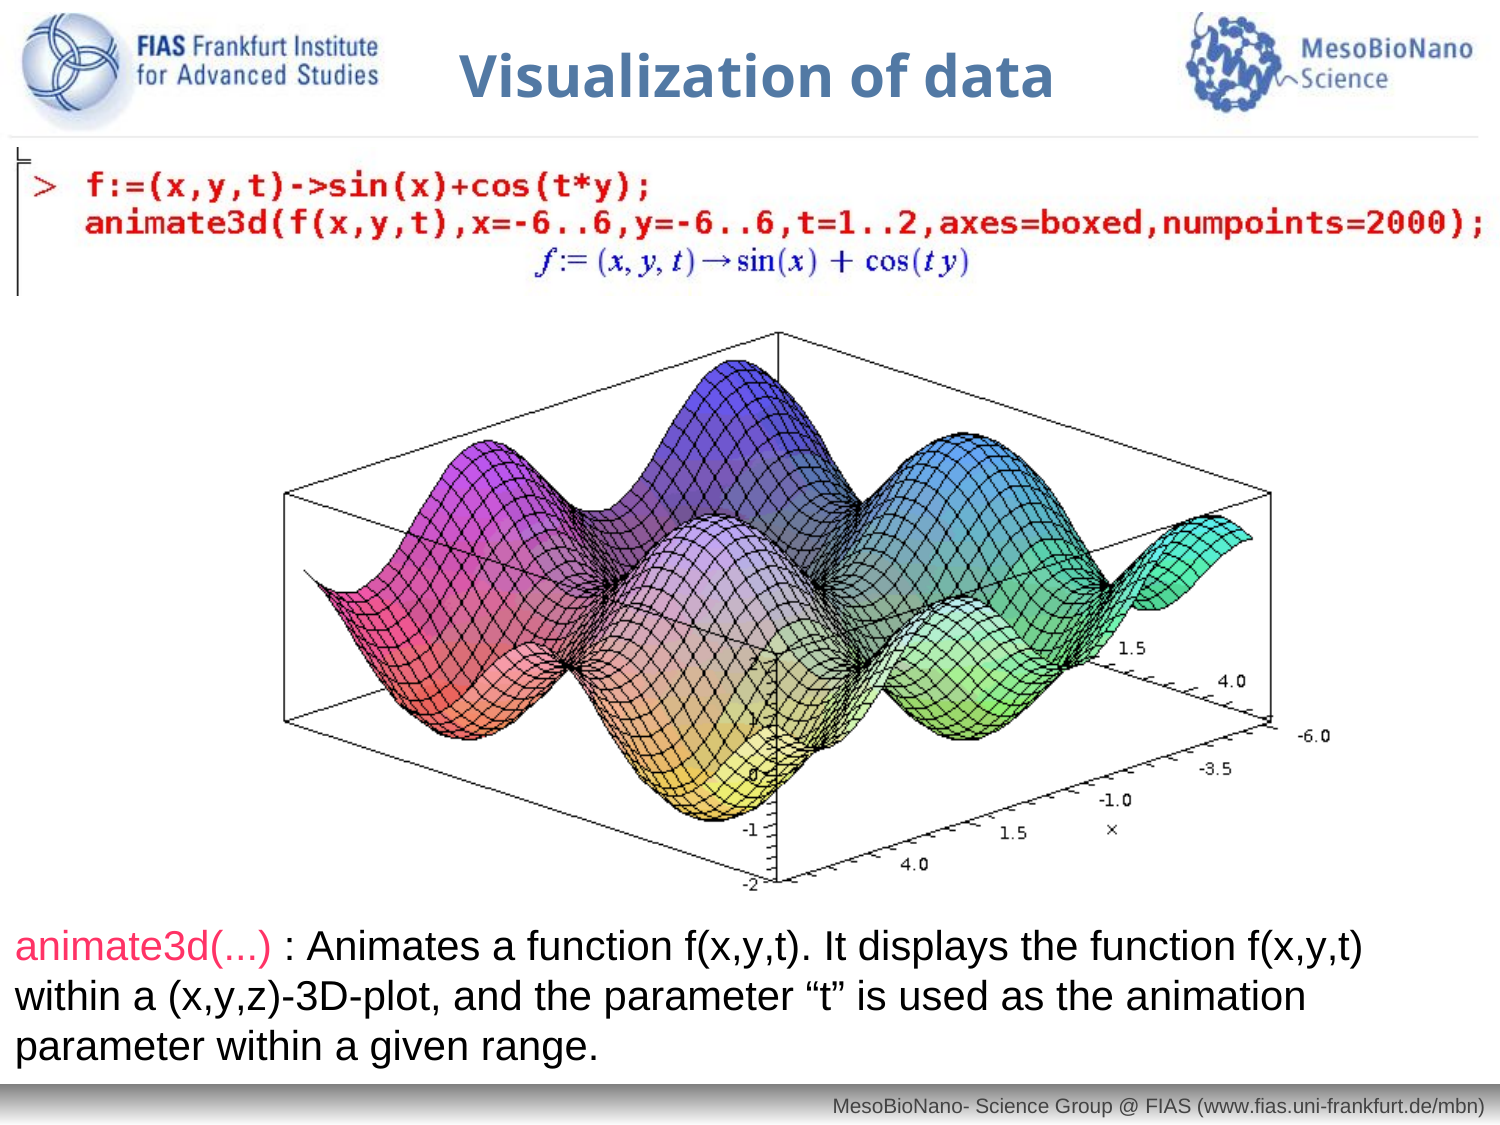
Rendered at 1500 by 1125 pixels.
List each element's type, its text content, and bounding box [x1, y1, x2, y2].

picture [0, 147, 1500, 296]
picture [146, 315, 1447, 911]
title Visualization of data [0, 0, 1499, 147]
text_box animate3d(...) : Animates a function f(x,y,t). It displays the function f(x,y,t) within a (x,y,z)-3D-plot, and the parameter “t” is used as the animation parameter within a given range. [0, 911, 1477, 1093]
